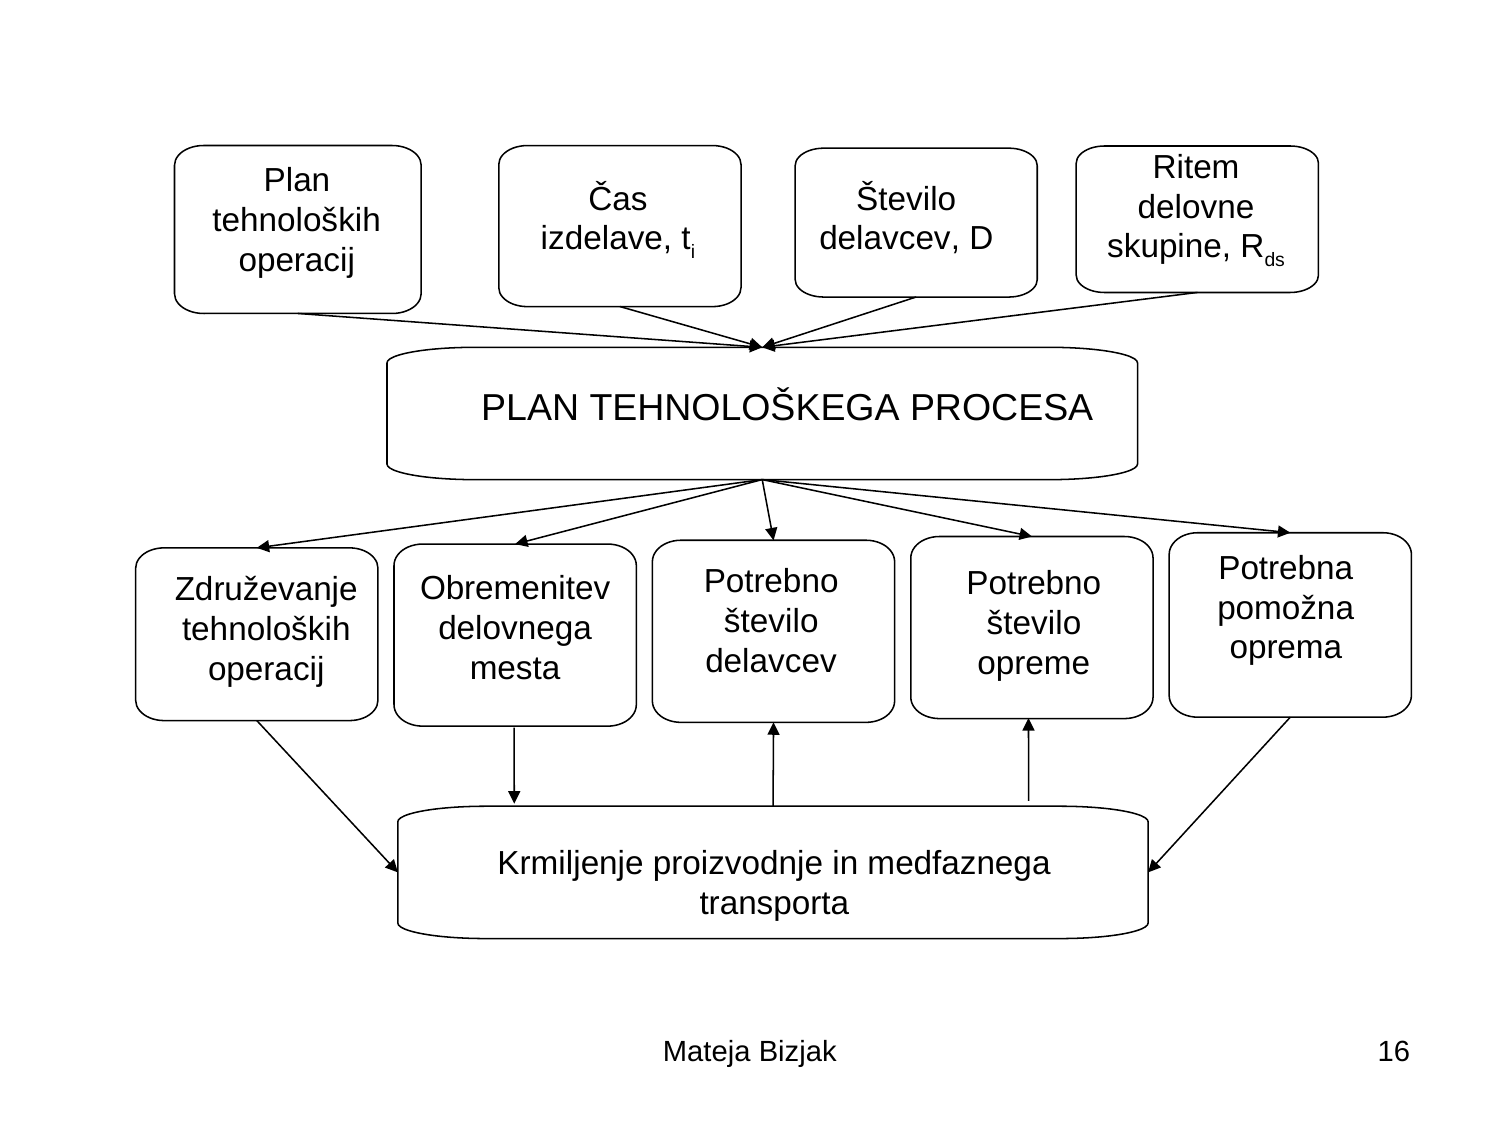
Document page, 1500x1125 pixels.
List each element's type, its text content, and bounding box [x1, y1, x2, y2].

text_box PLAN TEHNOLOŠKEGA PROCESA [466, 375, 1144, 461]
text_box [652, 540, 895, 723]
text_box <number> [1074, 1024, 1426, 1103]
text_box [910, 536, 1154, 715]
text_box [174, 145, 422, 314]
text_box Čas izdelave, ti [516, 169, 720, 293]
text_box Združevanje tehnoloških operacij [153, 559, 381, 723]
text_box Število delavcev, D [797, 169, 1016, 281]
text_box [135, 547, 375, 719]
text_box [394, 544, 637, 716]
text_box [498, 145, 742, 307]
text_box [1179, 532, 1277, 538]
text_box Potrebno število opreme [923, 553, 1145, 720]
text_box Plan tehnoloških operacij [194, 150, 400, 305]
text_box [1304, 148, 1319, 291]
text_box Krmiljenje proizvodnje in medfaznega transporta [403, 833, 1146, 953]
text_box Mateja Bizjak [512, 1024, 988, 1103]
text_box Ritem delovne skupine, Rds [1089, 137, 1304, 294]
text_box Potrebna pomožna oprema [1167, 538, 1405, 716]
text_box [795, 148, 1038, 298]
text_box [1280, 532, 1402, 538]
text_box [1076, 148, 1089, 290]
text_box [386, 347, 1138, 480]
text_box [1405, 540, 1412, 710]
text_box Obremenitev delovnega mesta [398, 558, 632, 725]
text_box Potrebno število delavcev [666, 551, 877, 710]
